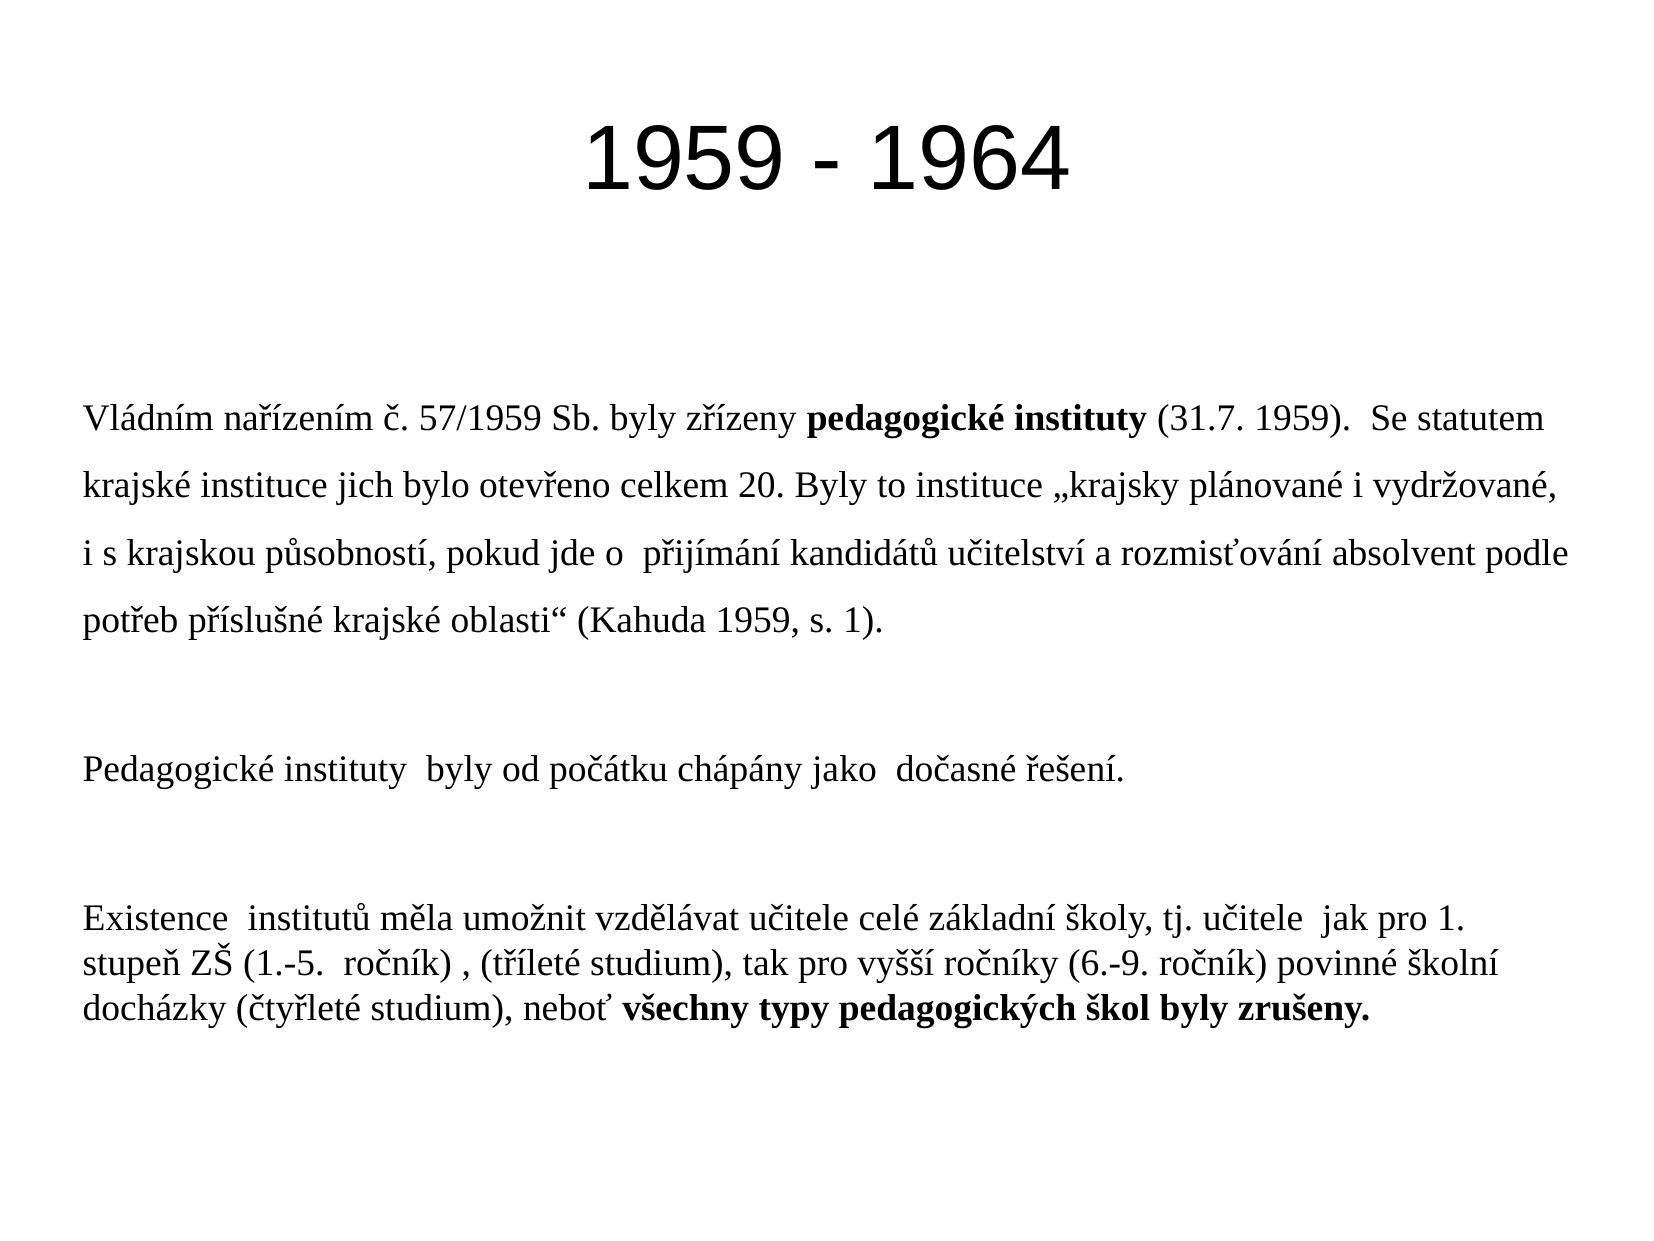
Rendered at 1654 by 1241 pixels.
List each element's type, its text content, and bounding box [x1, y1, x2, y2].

title 1959 - 1964 [82, 56, 1571, 250]
subtitle Vládním nařízením č. 57/1959 Sb. byly zřízeny pedagogické instituty (31.7. 1959). Se statutem krajské instituce jich bylo otevřeno celkem 20. Byly to instituce „krajsky plánované i vydržované, i s krajskou působností, pokud jde o přijímání kandidátů učitelství a rozmisťování absolvent podle potřeb příslušné krajské oblasti“ (Kahuda 1959, s. 1). Pedagogické instituty byly od počátku chápány jako dočasné řešení. Existence institutů měla umožnit vzdělávat učitele celé základní školy, tj. učitele jak pro 1. stupeň ZŠ (1.-5. ročník) , (tříleté studium), tak pro vyšší ročníky (6.-9. ročník) povinné školní docházky (čtyřleté studium), neboť všechny typy pedagogických škol byly zrušeny. [82, 297, 1571, 1102]
